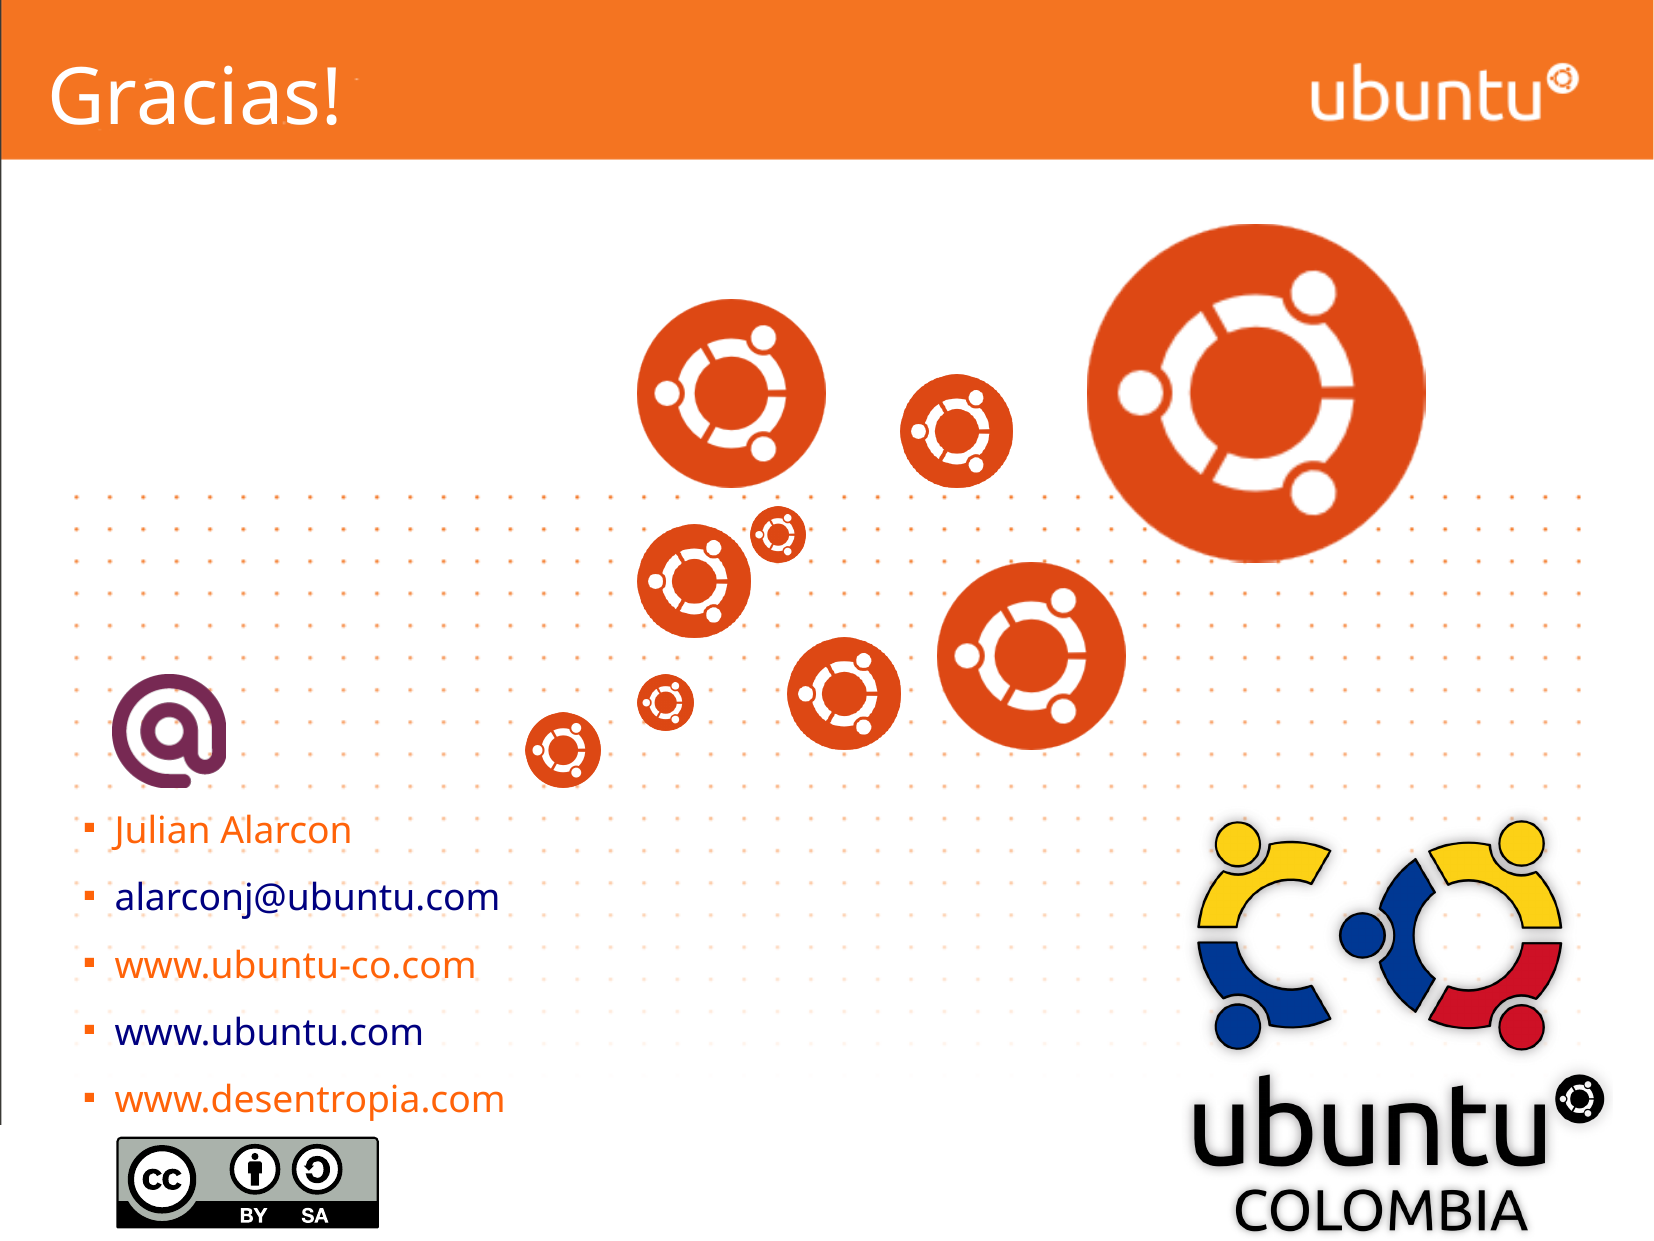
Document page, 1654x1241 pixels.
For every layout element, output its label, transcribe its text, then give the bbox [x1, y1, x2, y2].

title Gracias! [47, 29, 1276, 158]
picture [0, 0, 1654, 1241]
list Julian Alarcon alarconj@ubuntu.com www.ubuntu-co.com www.ubuntu.com www.desentropia.com [75, 803, 1146, 1126]
picture [116, 1136, 379, 1229]
